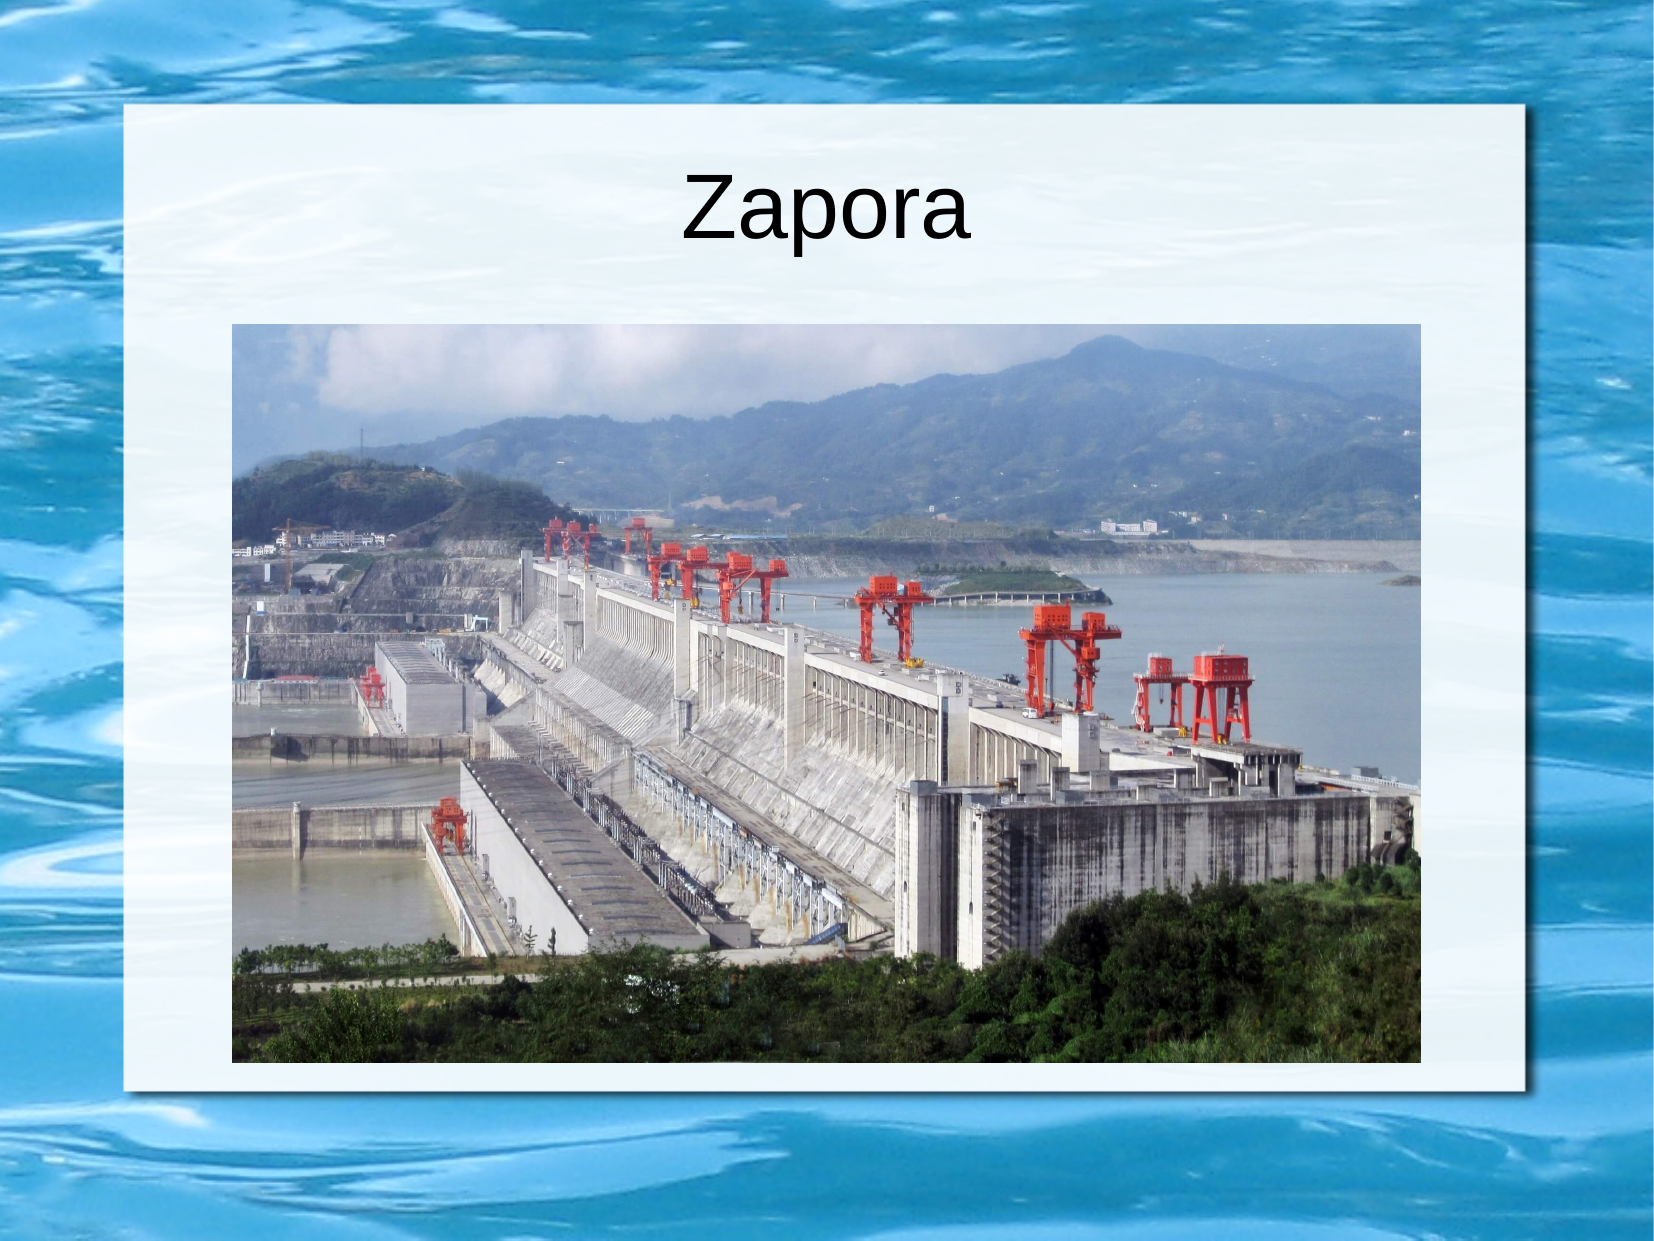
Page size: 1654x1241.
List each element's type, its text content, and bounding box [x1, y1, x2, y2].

picture [0, 0, 1654, 1241]
title Zapora [147, 118, 1506, 296]
